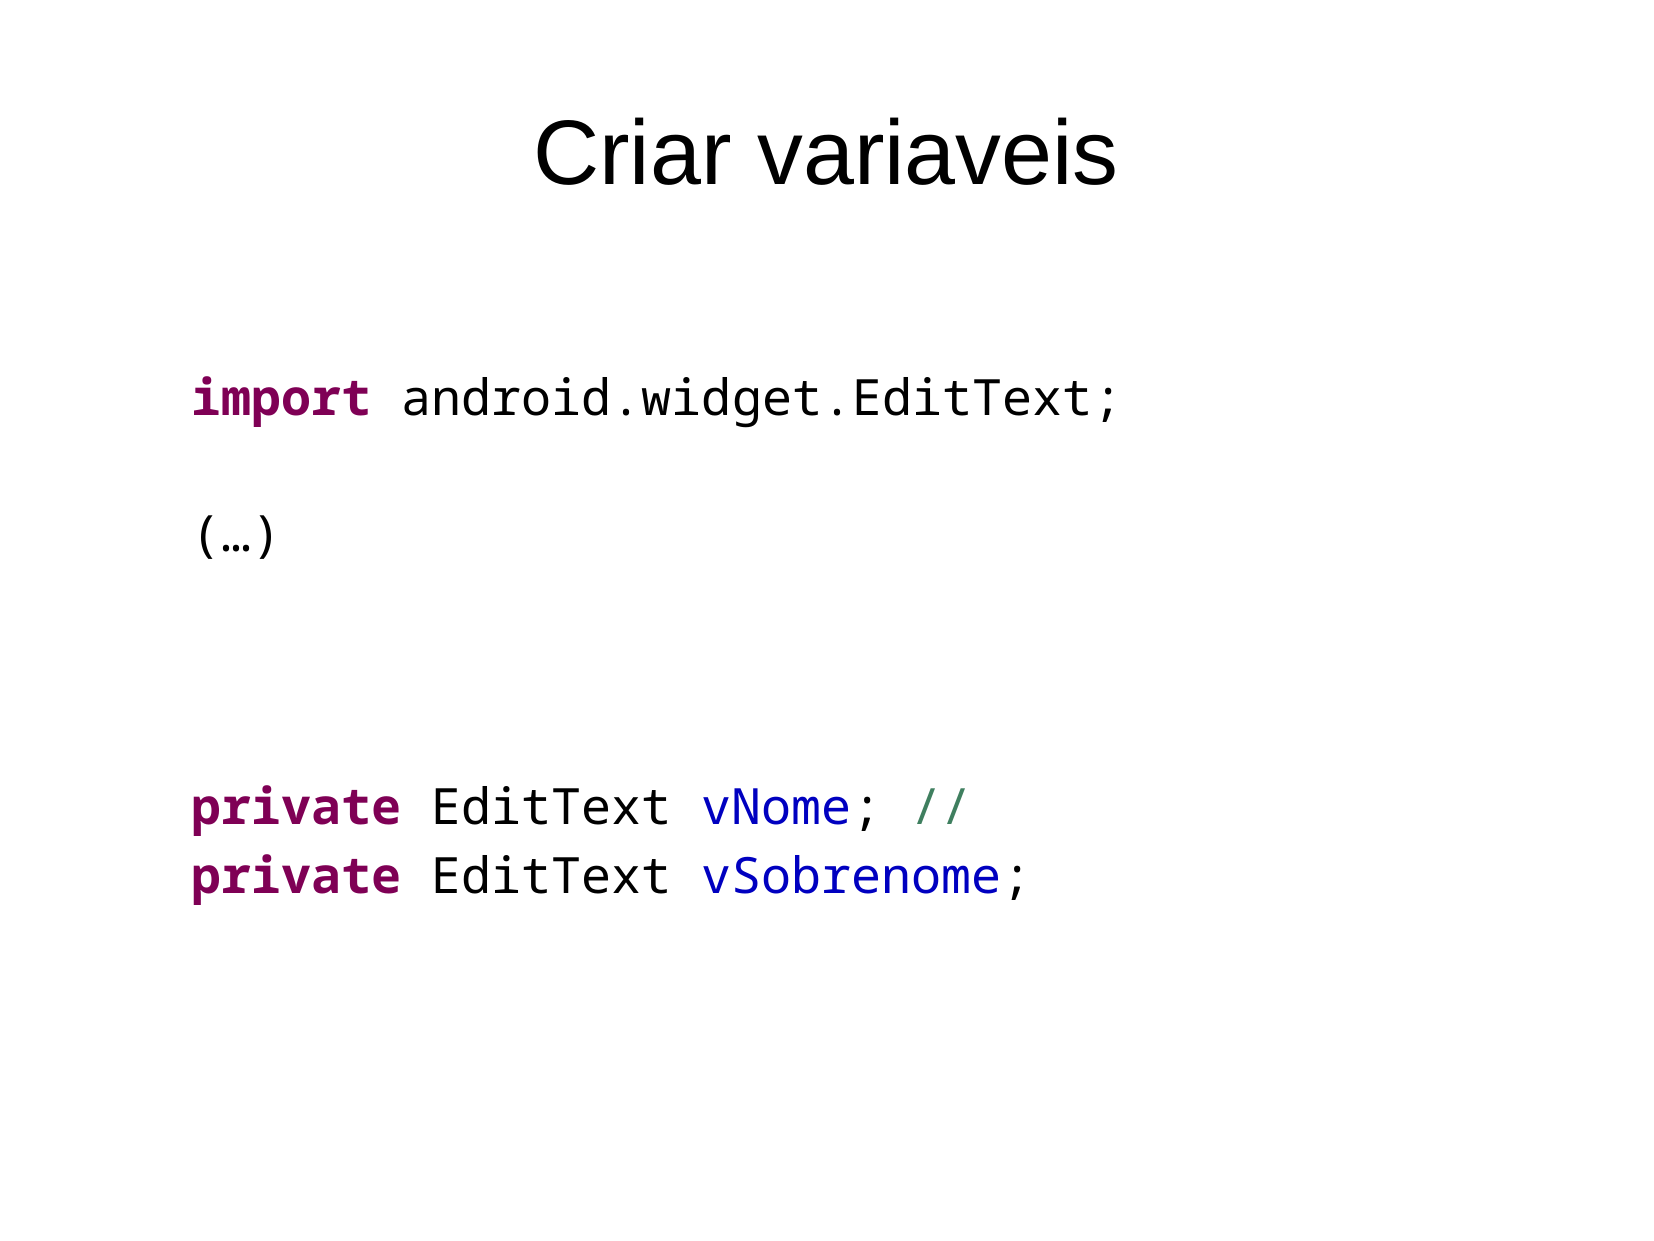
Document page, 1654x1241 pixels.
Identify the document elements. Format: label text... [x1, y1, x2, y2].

text_box import android.widget.EditText; (…) private EditText vNome; // private EditText vSobrenome; [177, 354, 1087, 862]
title Criar variaveis [82, 49, 1571, 257]
